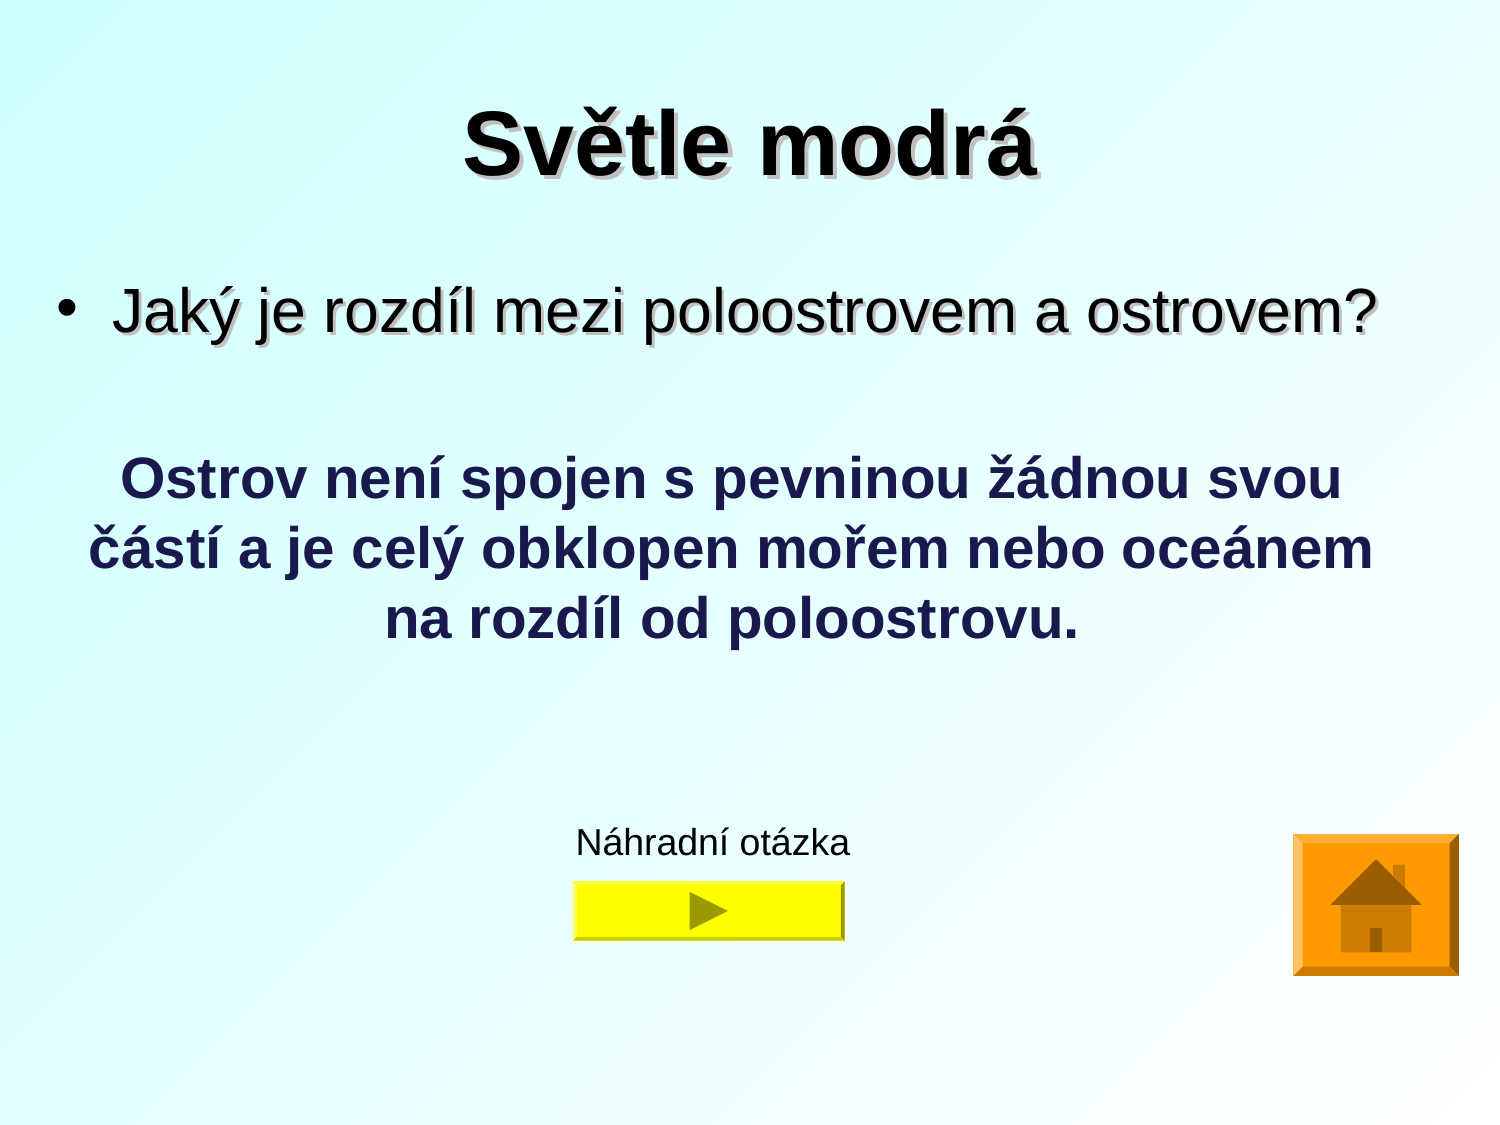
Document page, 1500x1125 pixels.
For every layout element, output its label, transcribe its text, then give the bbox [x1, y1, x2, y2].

list Jaký je rozdíl mezi poloostrovem a ostrovem? [41, 262, 1471, 353]
text_box [1295, 834, 1459, 976]
text_box Náhradní otázka [560, 810, 880, 872]
text_box Ostrov není spojen s pevninou žádnou svou částí a je celý obklopen mořem nebo oceánem na rozdíl od poloostrovu. [64, 432, 1400, 658]
text_box [574, 881, 845, 941]
title Světle modrá [75, 45, 1426, 233]
